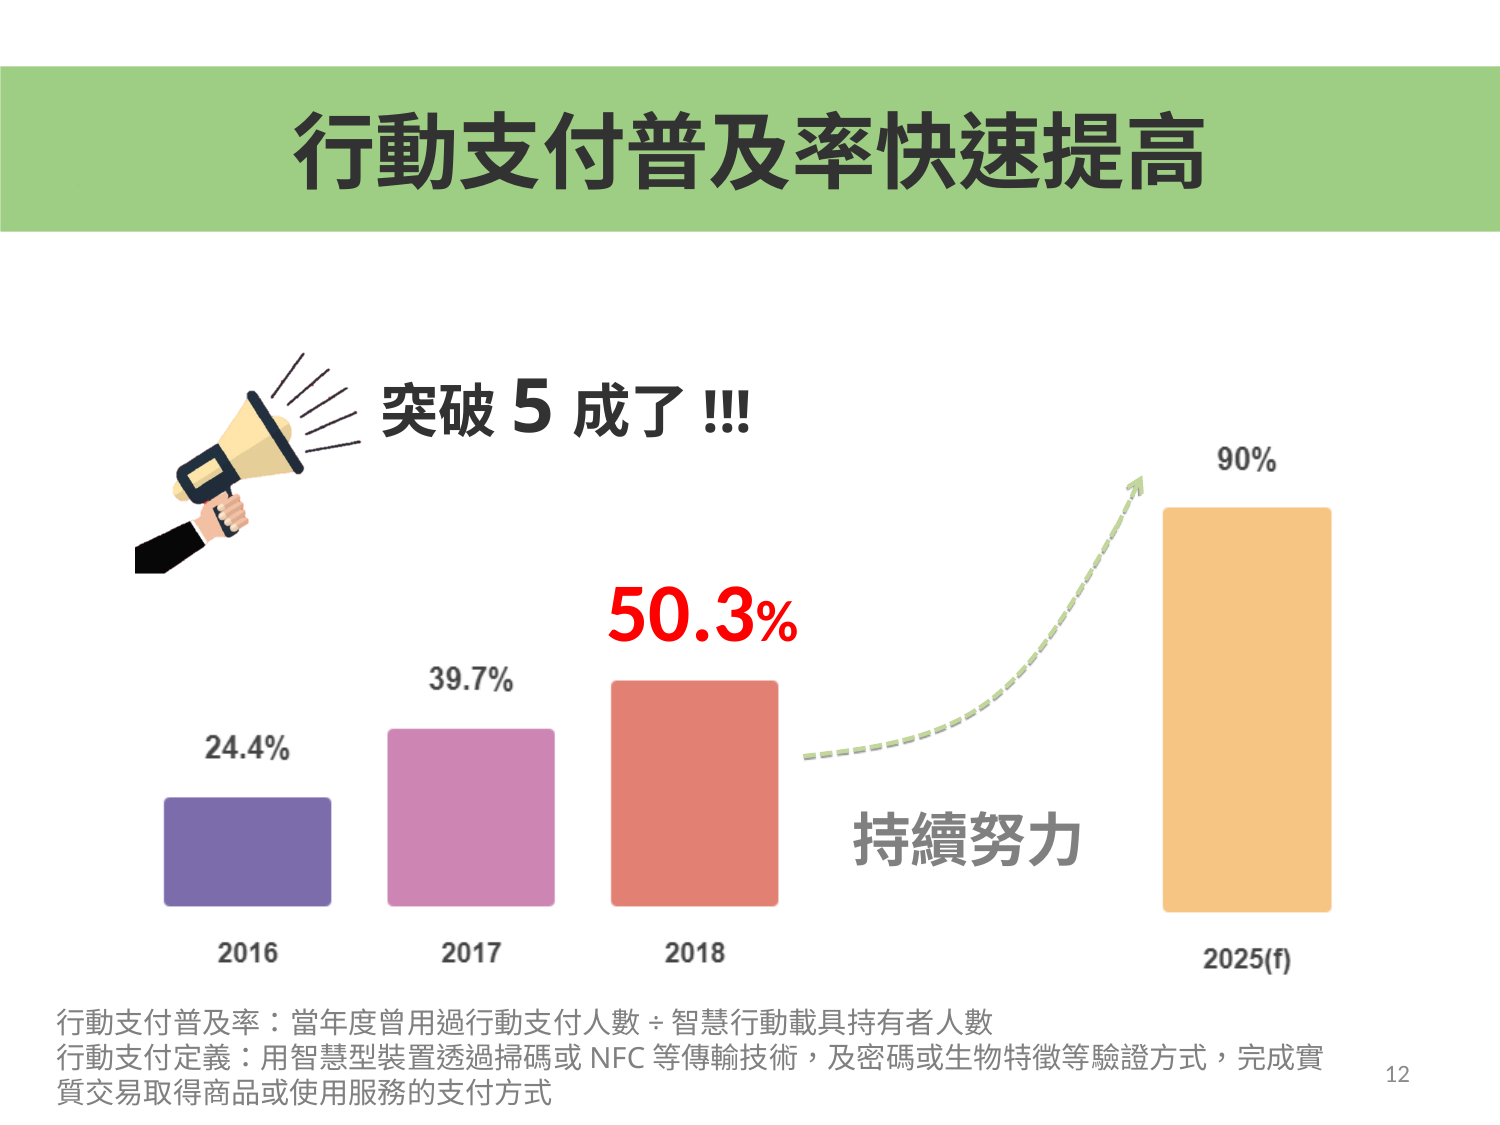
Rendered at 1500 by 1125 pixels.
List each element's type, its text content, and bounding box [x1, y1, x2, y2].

text_box 突破5成了!!! [372, 350, 1116, 455]
text_box 50.3% [578, 550, 827, 666]
text_box 行動支付普及率快速提高 [0, 66, 1500, 232]
picture [76, 232, 807, 983]
text_box 行動支付普及率：當年度曾用過行動支付人數÷智慧行動載具持有者人數 行動支付定義：用智慧型裝置透過掃碼或NFC等傳輸技術，及密碼或生物特徵等驗證方式，完成實質交易取得商品或使用服務的支付方式 [41, 996, 1365, 1117]
picture [1128, 275, 1420, 989]
slide_number <編號> [1365, 1042, 1425, 1103]
text_box 持續努力 [809, 795, 1128, 881]
